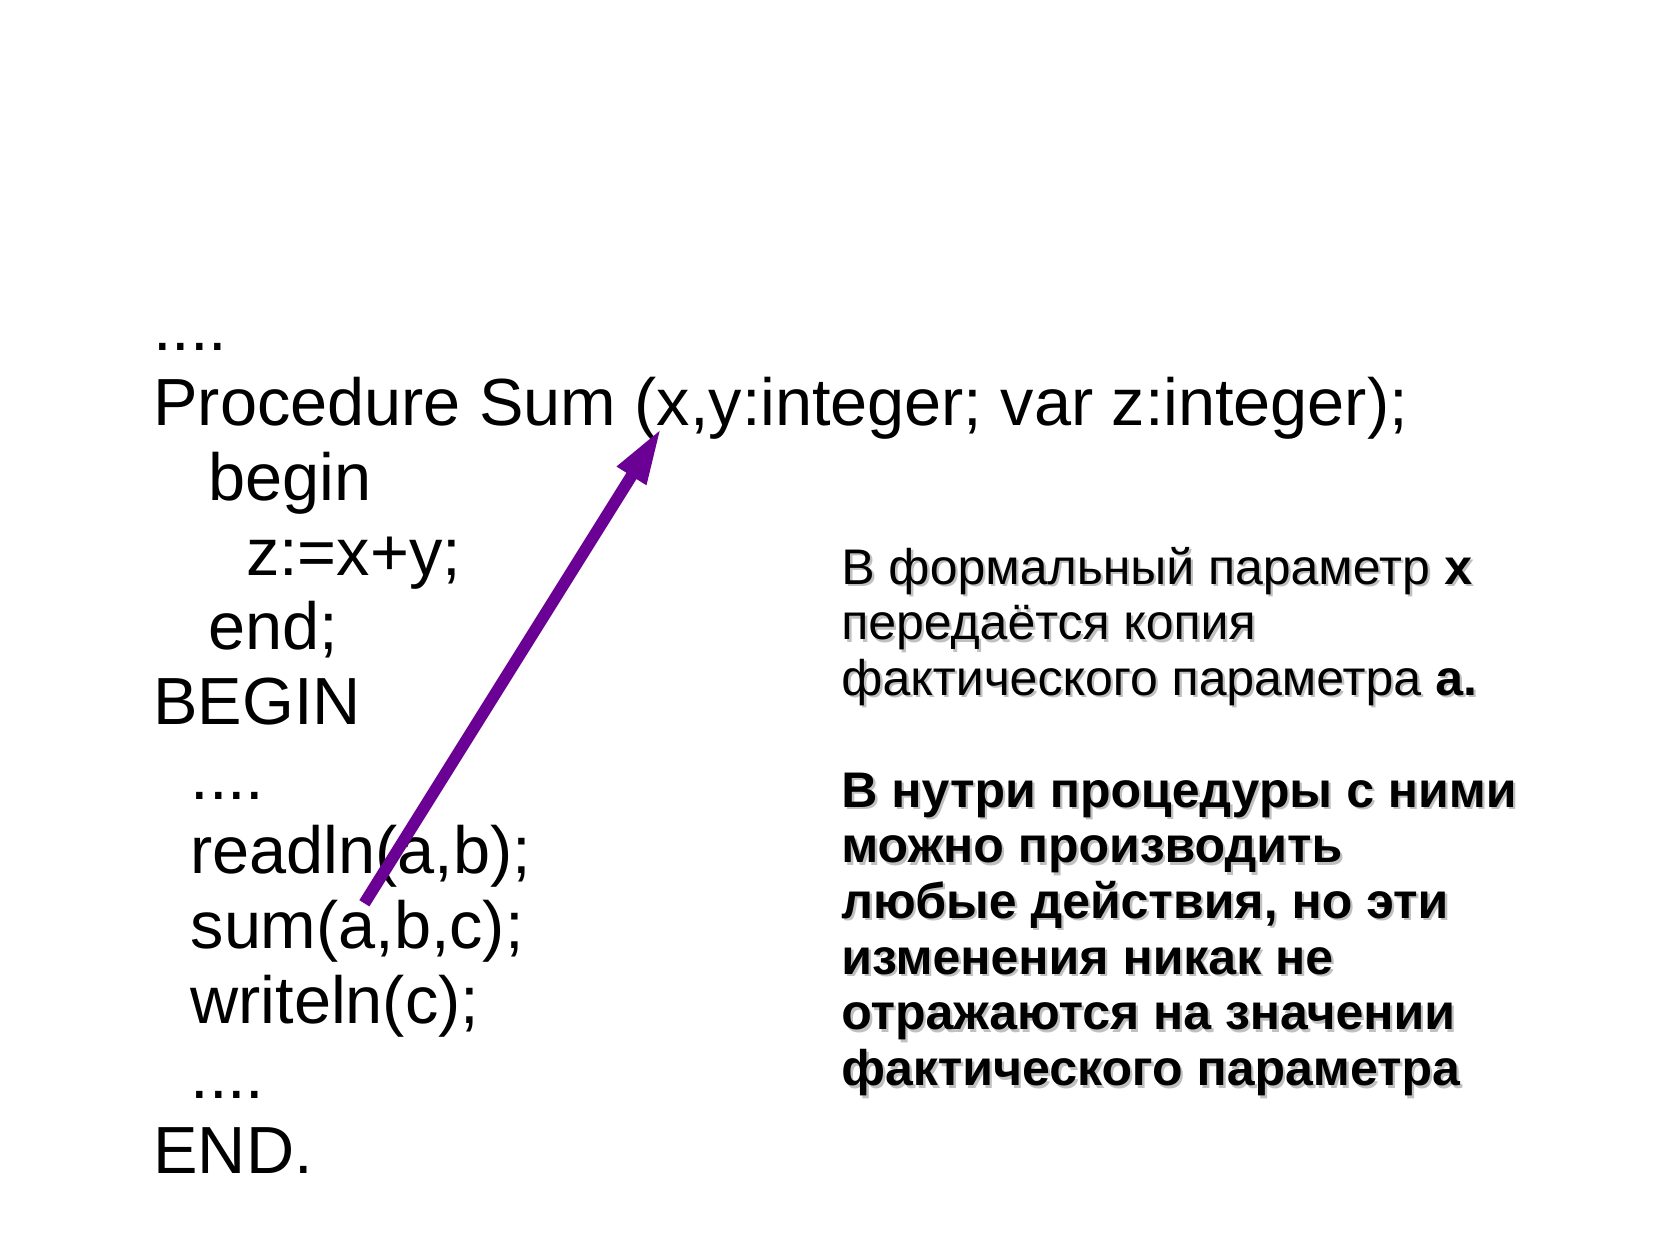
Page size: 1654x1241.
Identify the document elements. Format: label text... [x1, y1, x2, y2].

text_box В формальный параметр x передаётся копия фактического параметра а. В нутри процедуры с ними можно производить любые действия, но эти изменения никак не отражаются на значении фактического параметра [826, 531, 1536, 1116]
list .... Procedure Sum (x,y:integer; var z:integer); begin z:=x+y; end; BEGIN .... readln(a,b); sum(a,b,c); writeln(c); .... END. [82, 290, 1571, 1188]
